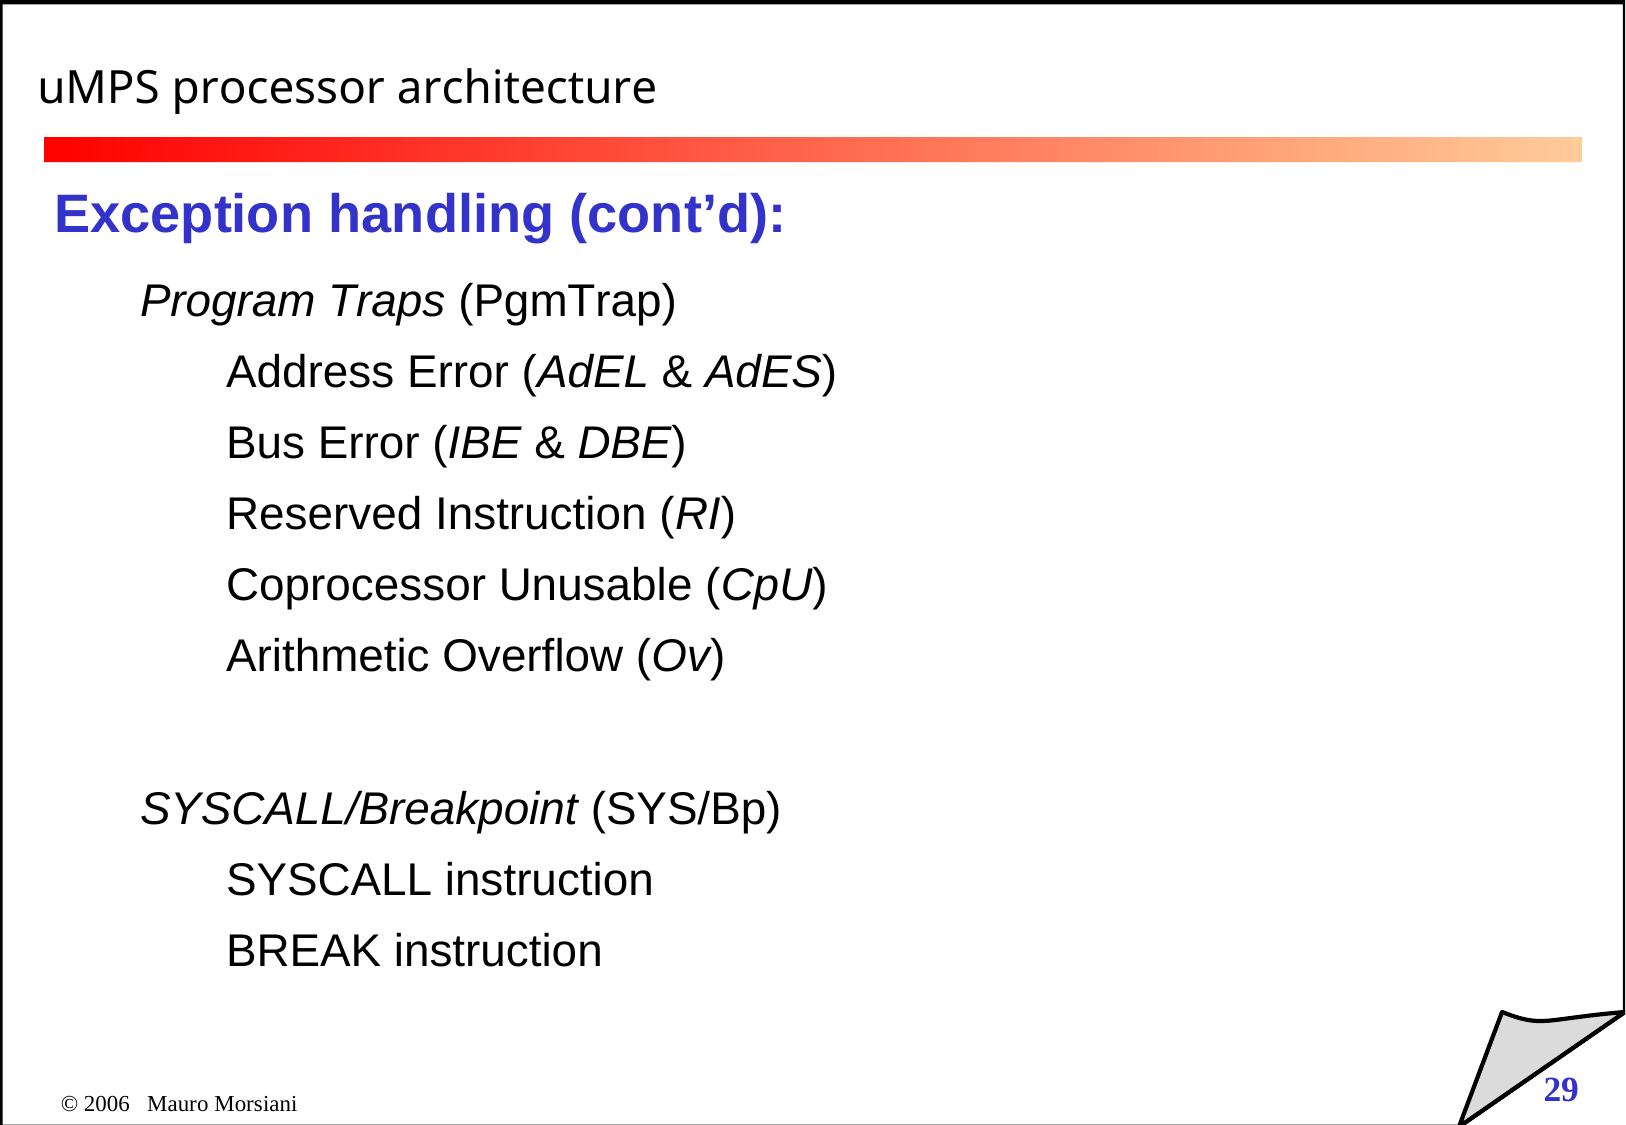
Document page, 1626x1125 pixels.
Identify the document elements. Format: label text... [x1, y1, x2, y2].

title uMPS processor architecture [37, 44, 1588, 131]
list Exception handling (cont’d): Program Traps (PgmTrap) Address Error (AdEL & AdES) Bus Error (IBE & DBE) Reserved Instruction (RI) Coprocessor Unusable (CpU) Arithmetic Overflow (Ov) SYSCALL/Breakpoint (SYS/Bp) SYSCALL instruction BREAK instruction [54, 183, 1571, 1120]
